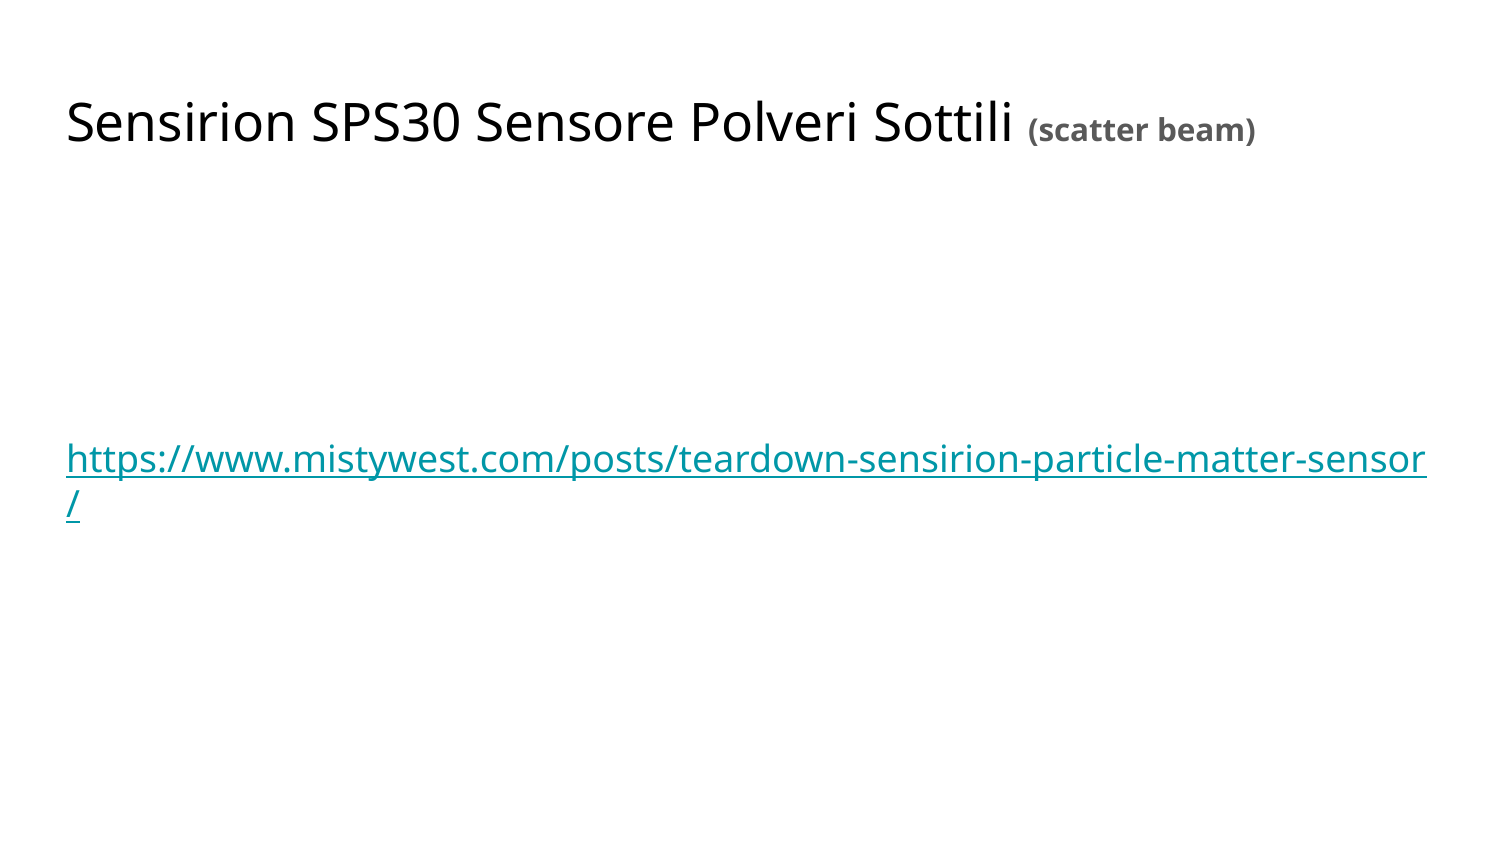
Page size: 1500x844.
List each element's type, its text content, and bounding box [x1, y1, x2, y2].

title Sensirion SPS30 Sensore Polveri Sottili (scatter beam) [51, 72, 1449, 167]
list https://www.mistywest.com/posts/teardown-sensirion-particle-matter-sensor/ [51, 189, 1449, 750]
